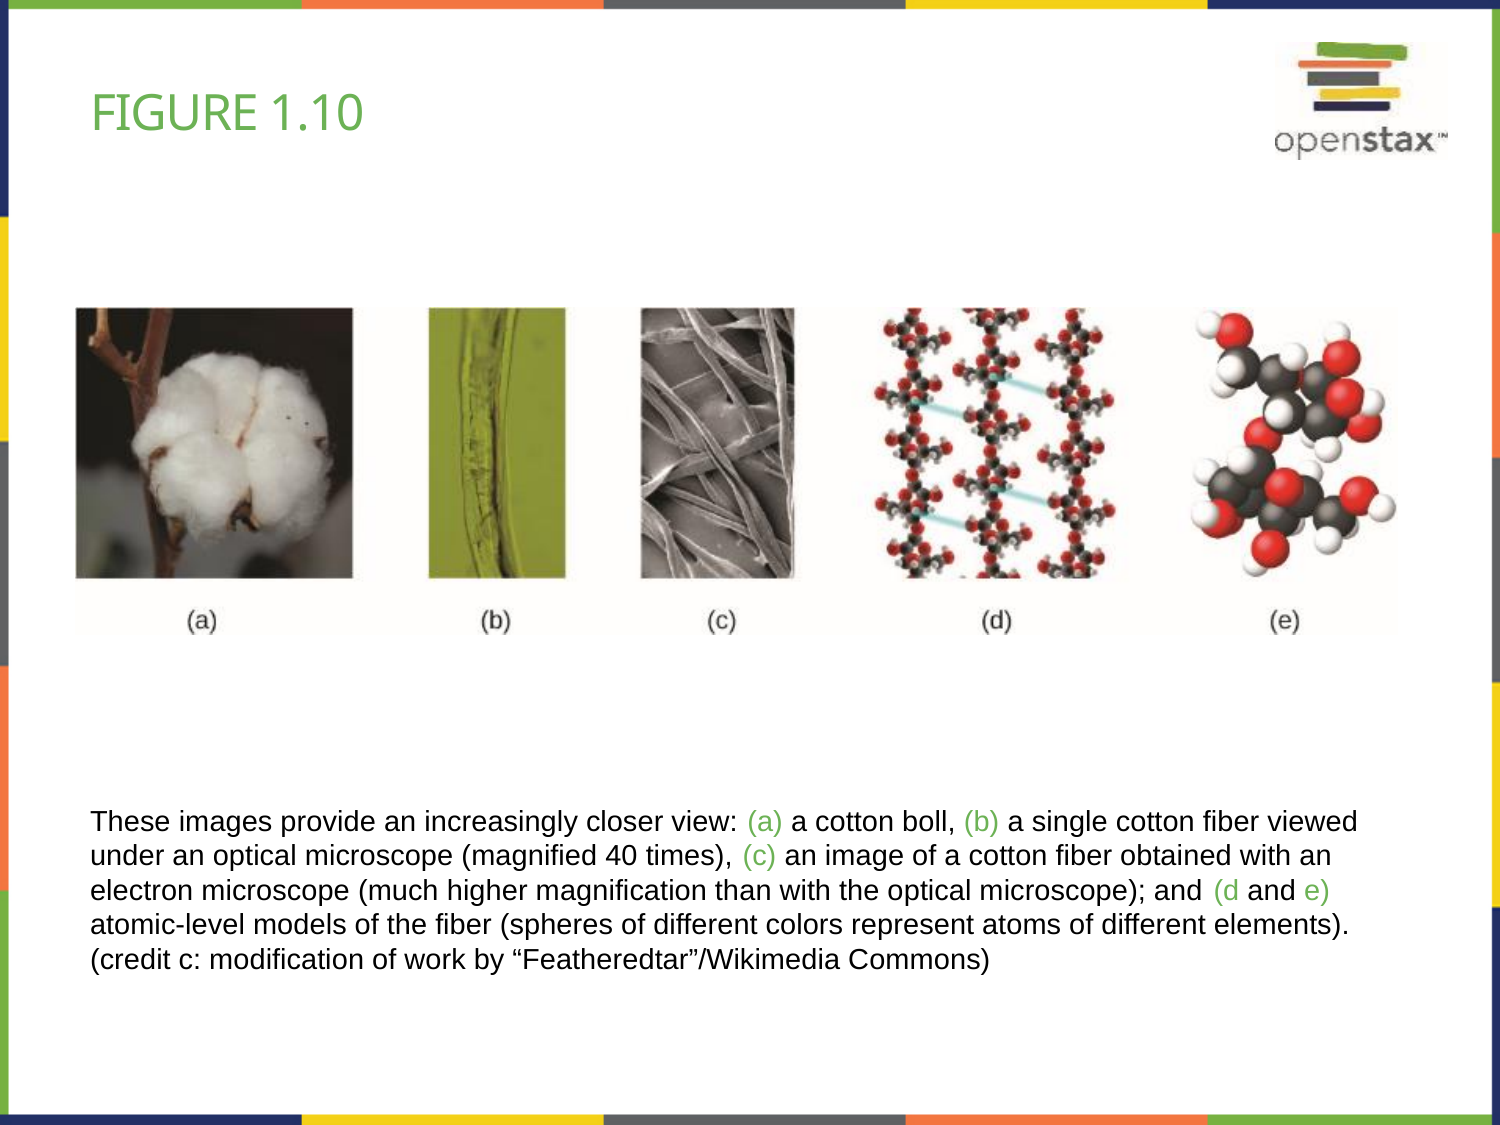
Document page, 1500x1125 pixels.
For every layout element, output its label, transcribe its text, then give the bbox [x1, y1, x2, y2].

title Figure 1.10 [75, 39, 1398, 148]
picture [0, 0, 1500, 1125]
list These images provide an increasingly closer view: (a) a cotton boll, (b) a single cotton fiber viewed under an optical microscope (magnified 40 times), (c) an image of a cotton fiber obtained with an electron microscope (much higher magnification than with the optical microscope); and (d and e) atomic-level models of the fiber (spheres of different colors represent atoms of different elements). (credit c: modification of work by “Featheredtar”/Wikimedia Commons) [75, 794, 1398, 986]
